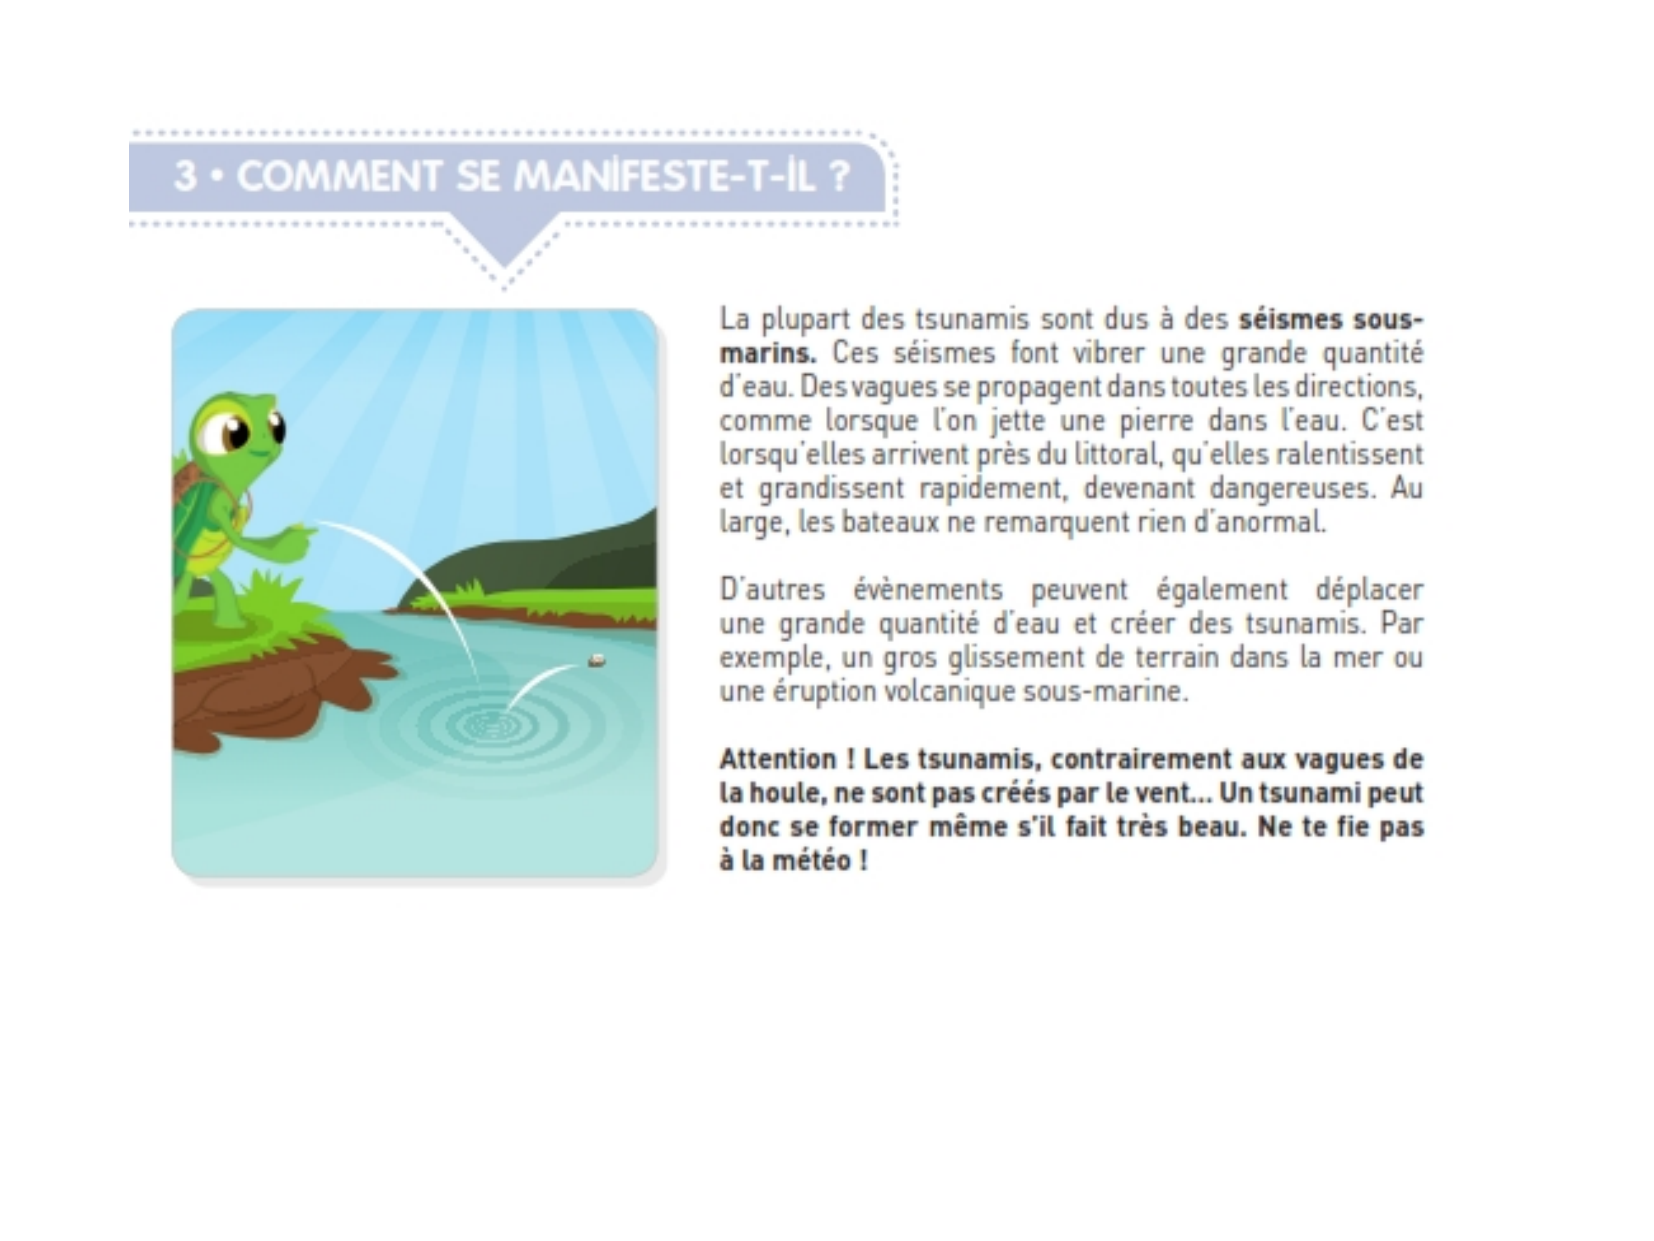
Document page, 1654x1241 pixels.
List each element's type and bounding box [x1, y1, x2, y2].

picture [129, 106, 1501, 910]
